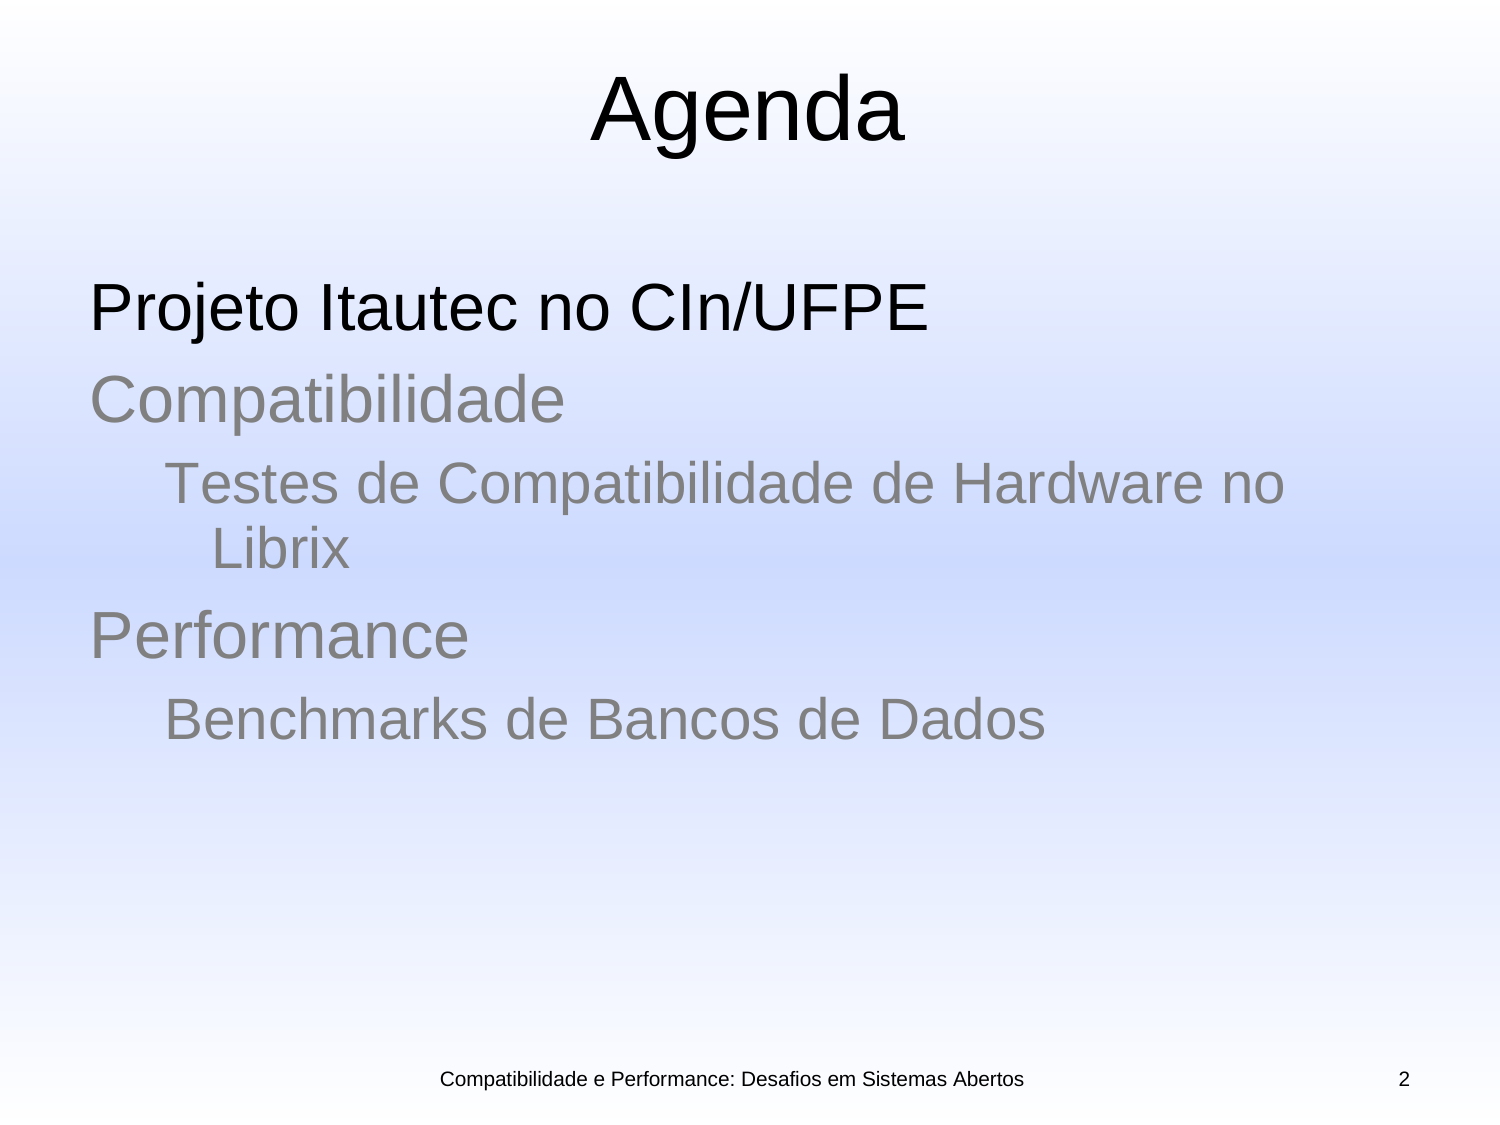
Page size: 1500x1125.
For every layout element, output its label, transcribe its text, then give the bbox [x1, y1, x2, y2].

title Agenda [15, 14, 1482, 203]
list Projeto Itautec no CIn/UFPE Compatibilidade Testes de Compatibilidade de Hardware no Librix Performance Benchmarks de Bancos de Dados [75, 262, 1426, 1006]
